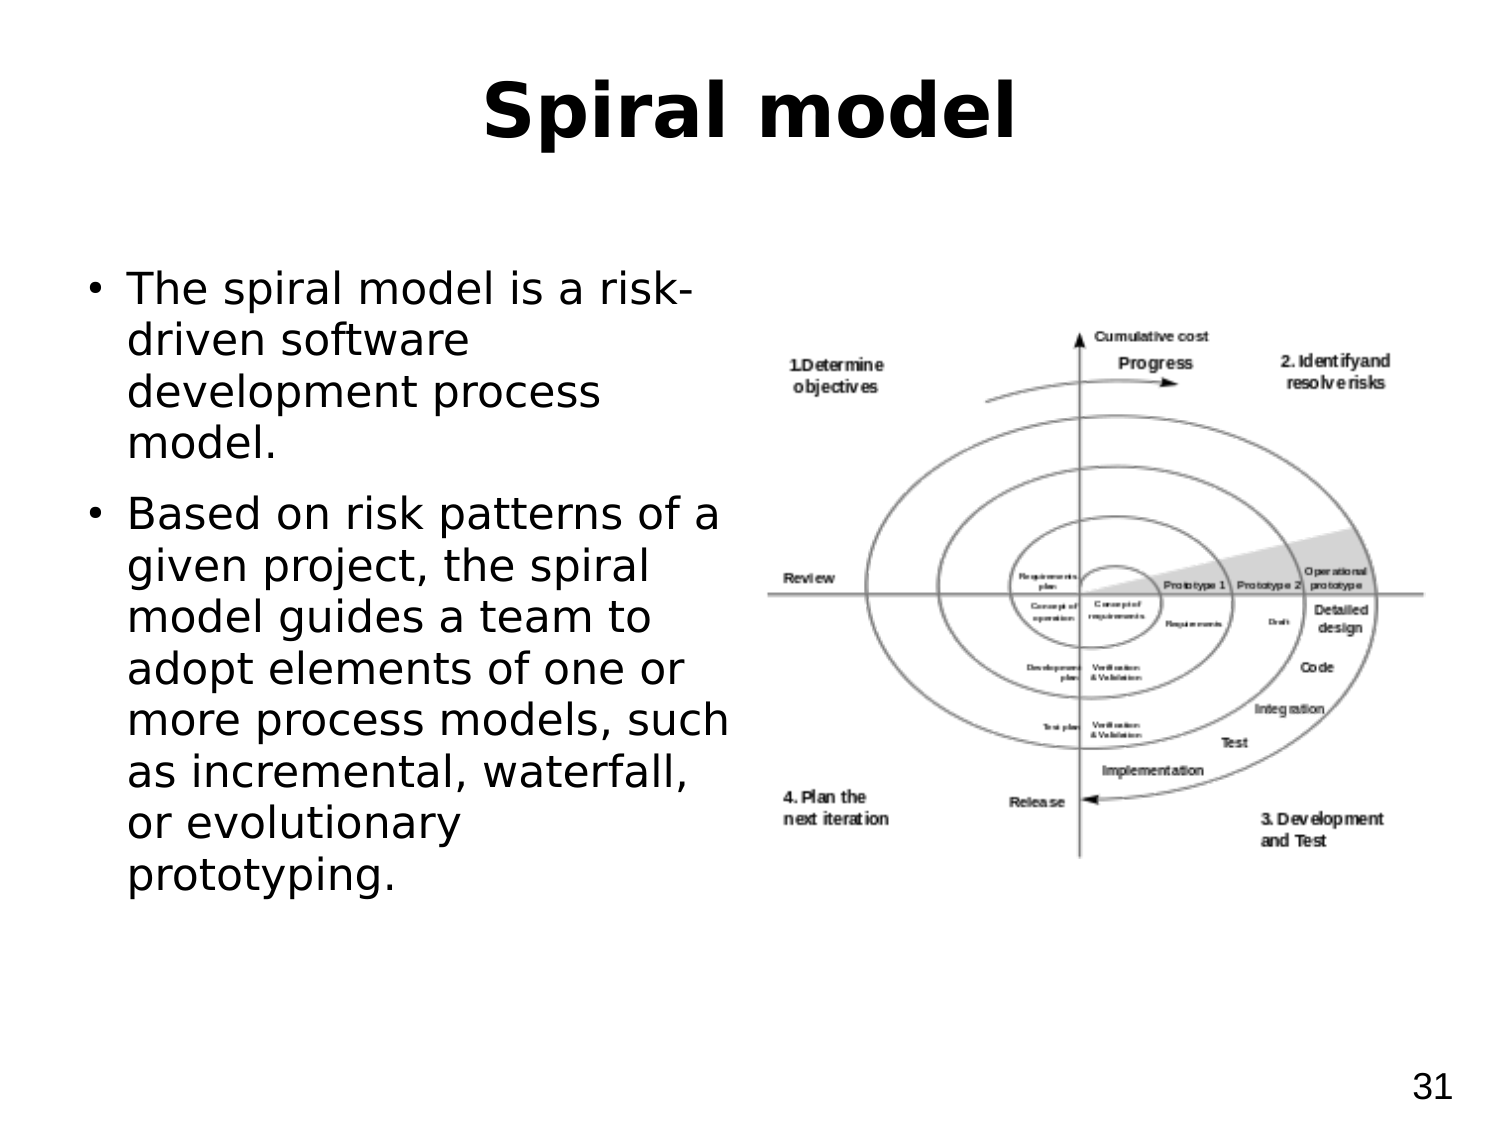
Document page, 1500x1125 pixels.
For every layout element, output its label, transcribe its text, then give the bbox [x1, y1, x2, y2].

list The spiral model is a risk-driven software development process model. Based on risk patterns of a given project, the spiral model guides a team to adopt elements of one or more process models, such as incremental, waterfall, or evolutionary prototyping. [75, 263, 734, 916]
picture [766, 314, 1426, 865]
title Spiral model [75, 44, 1425, 177]
